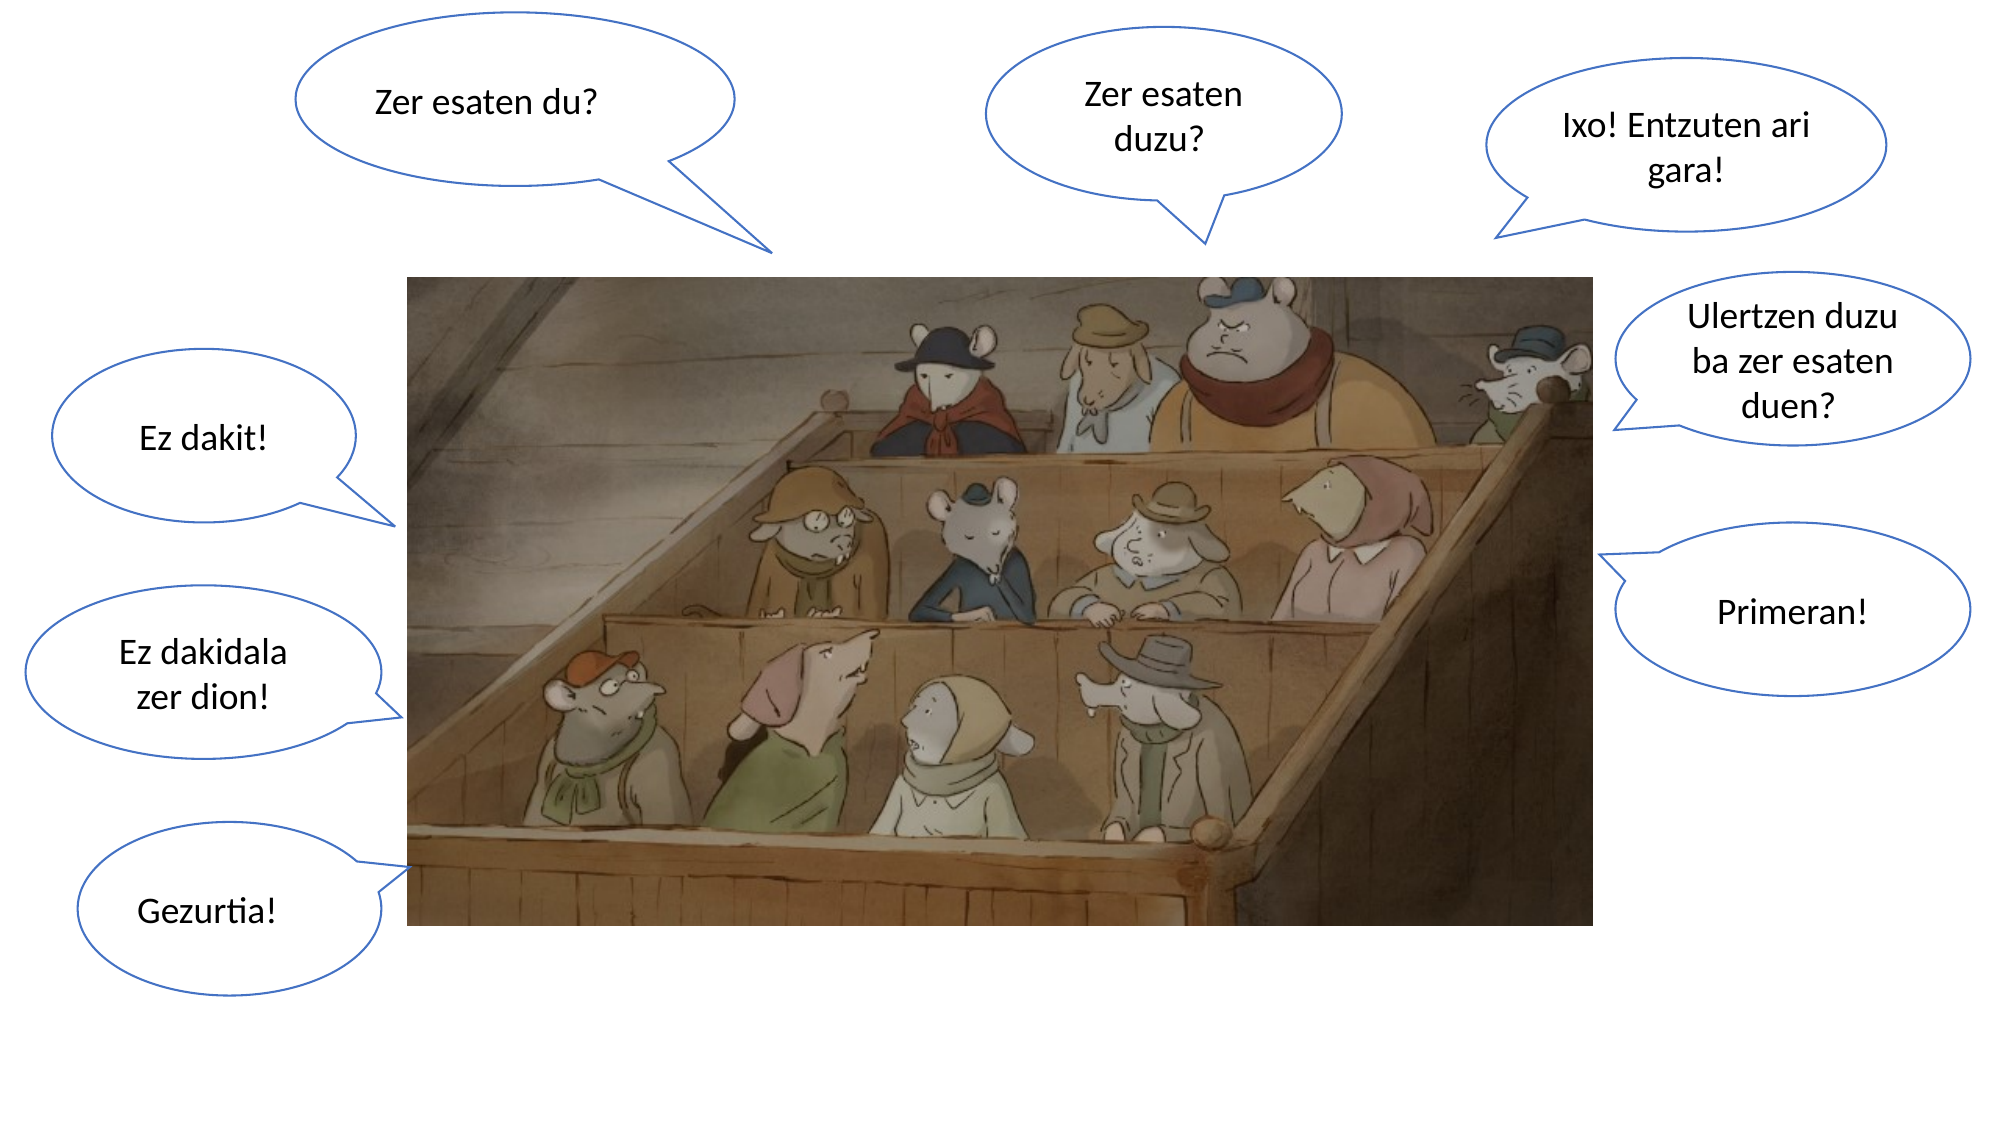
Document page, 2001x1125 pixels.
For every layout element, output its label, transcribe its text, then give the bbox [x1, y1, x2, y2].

text_box Ixo! Entzuten ari gara! [1486, 57, 1887, 238]
text_box Ez dakidala zer dion! [25, 585, 402, 759]
text_box Gezurtia! [77, 821, 410, 996]
text_box Ez dakit! [52, 348, 396, 527]
text_box Zer esaten duzu? [985, 26, 1342, 244]
text_box Ulertzen duzu ba zer esaten duen? [1614, 271, 1971, 446]
text_box Primeran! [1599, 522, 1971, 697]
picture [407, 277, 1593, 926]
text_box Zer esaten du? [295, 12, 773, 254]
